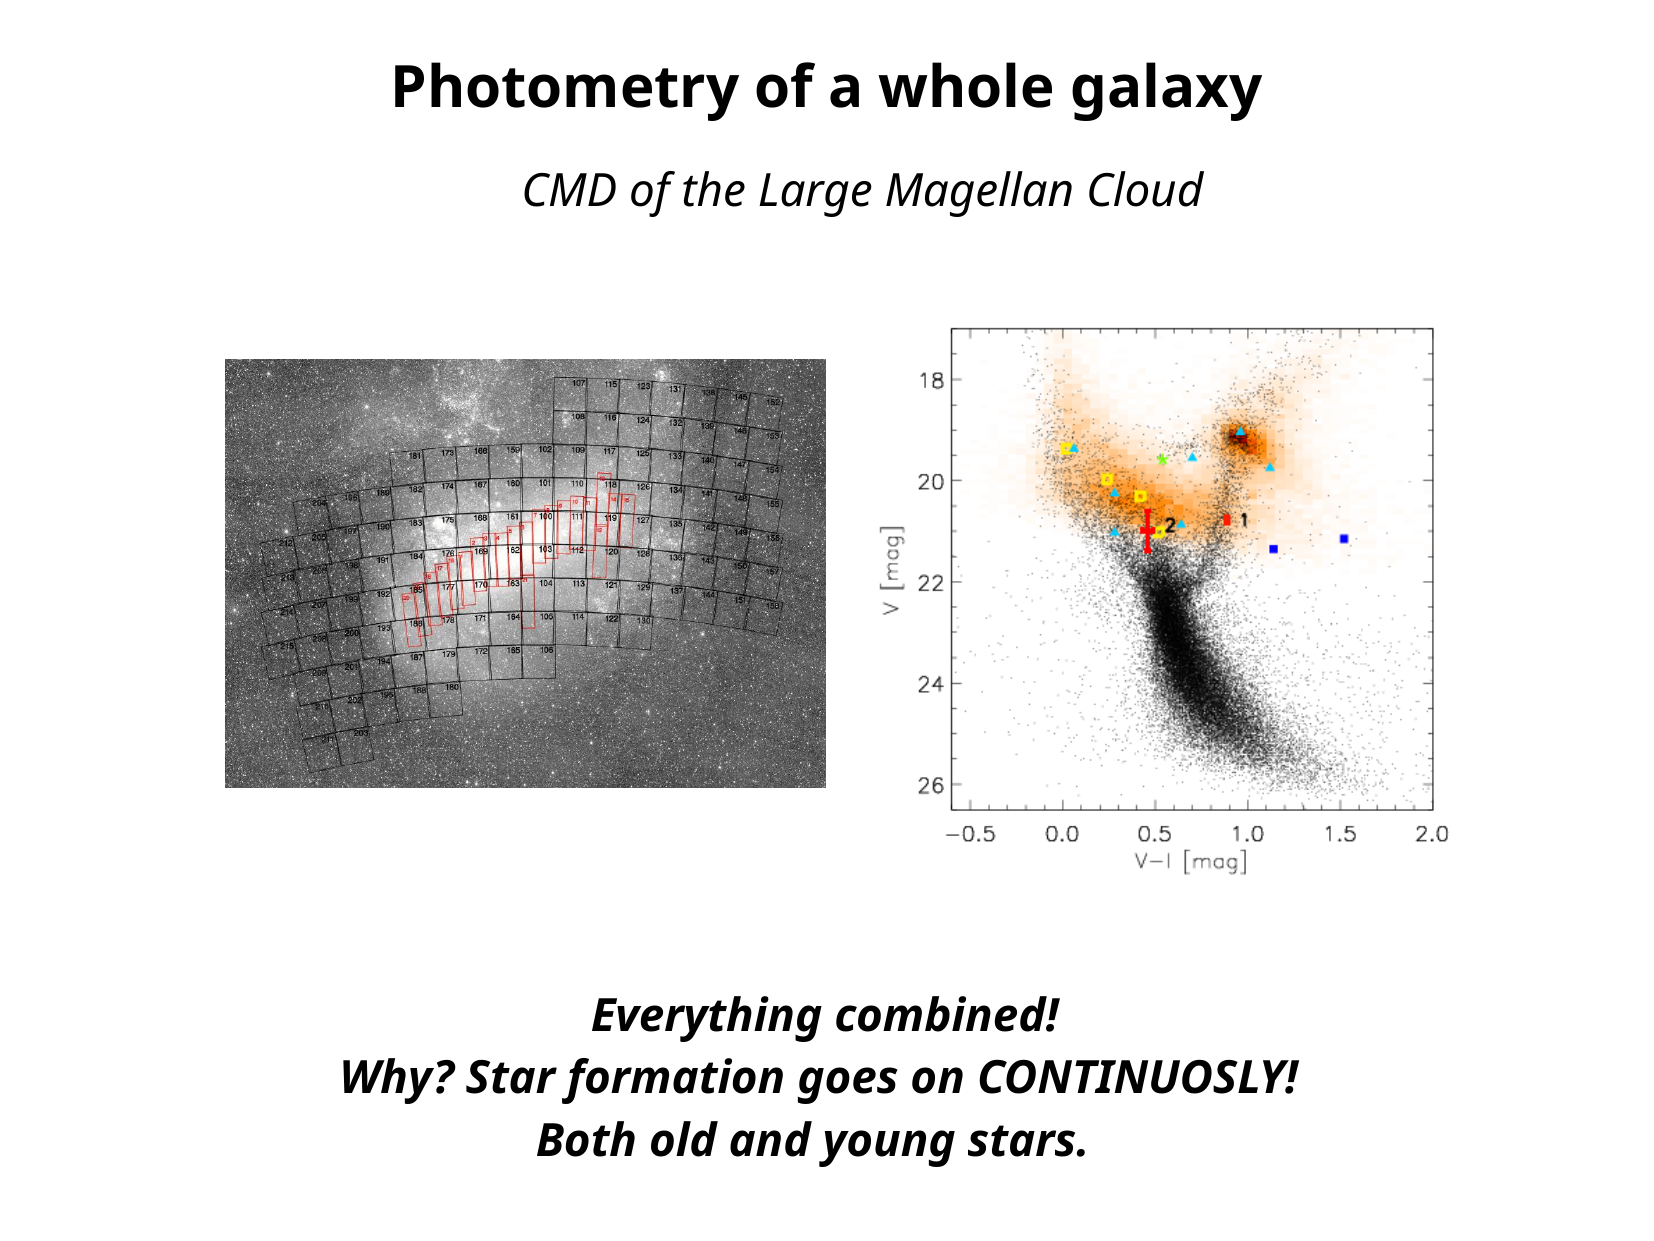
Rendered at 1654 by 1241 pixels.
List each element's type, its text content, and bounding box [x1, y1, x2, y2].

text_box CMD of the Large Magellan Cloud [262, 150, 1463, 229]
text_box Photometry of a whole galaxy [0, 37, 1654, 121]
picture [862, 299, 1463, 901]
picture [225, 359, 826, 788]
text_box Everything combined! Why? Star formation goes on CONTINUOSLY! Both old and young stars. [112, 975, 1538, 1182]
